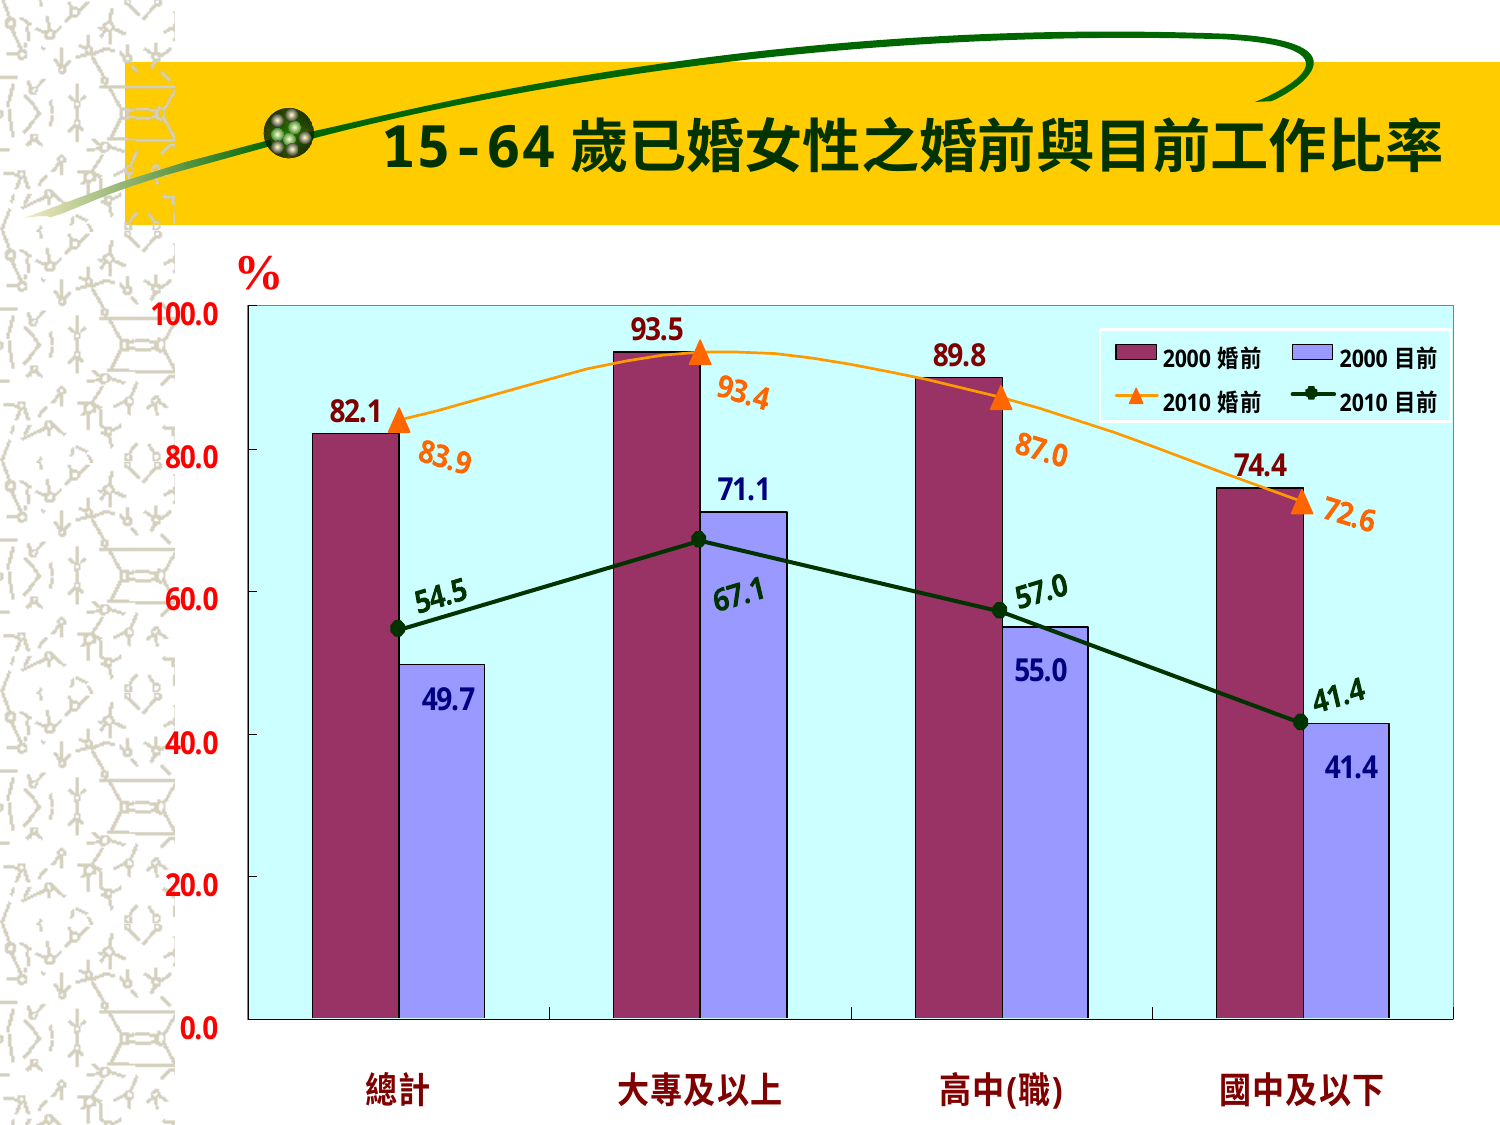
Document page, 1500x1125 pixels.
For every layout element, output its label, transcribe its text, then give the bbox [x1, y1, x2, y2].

text_box % [218, 231, 289, 339]
chart [135, 255, 1500, 1125]
text_box 15-64歲已婚女性之婚前與目前工作比率 [360, 101, 1465, 216]
